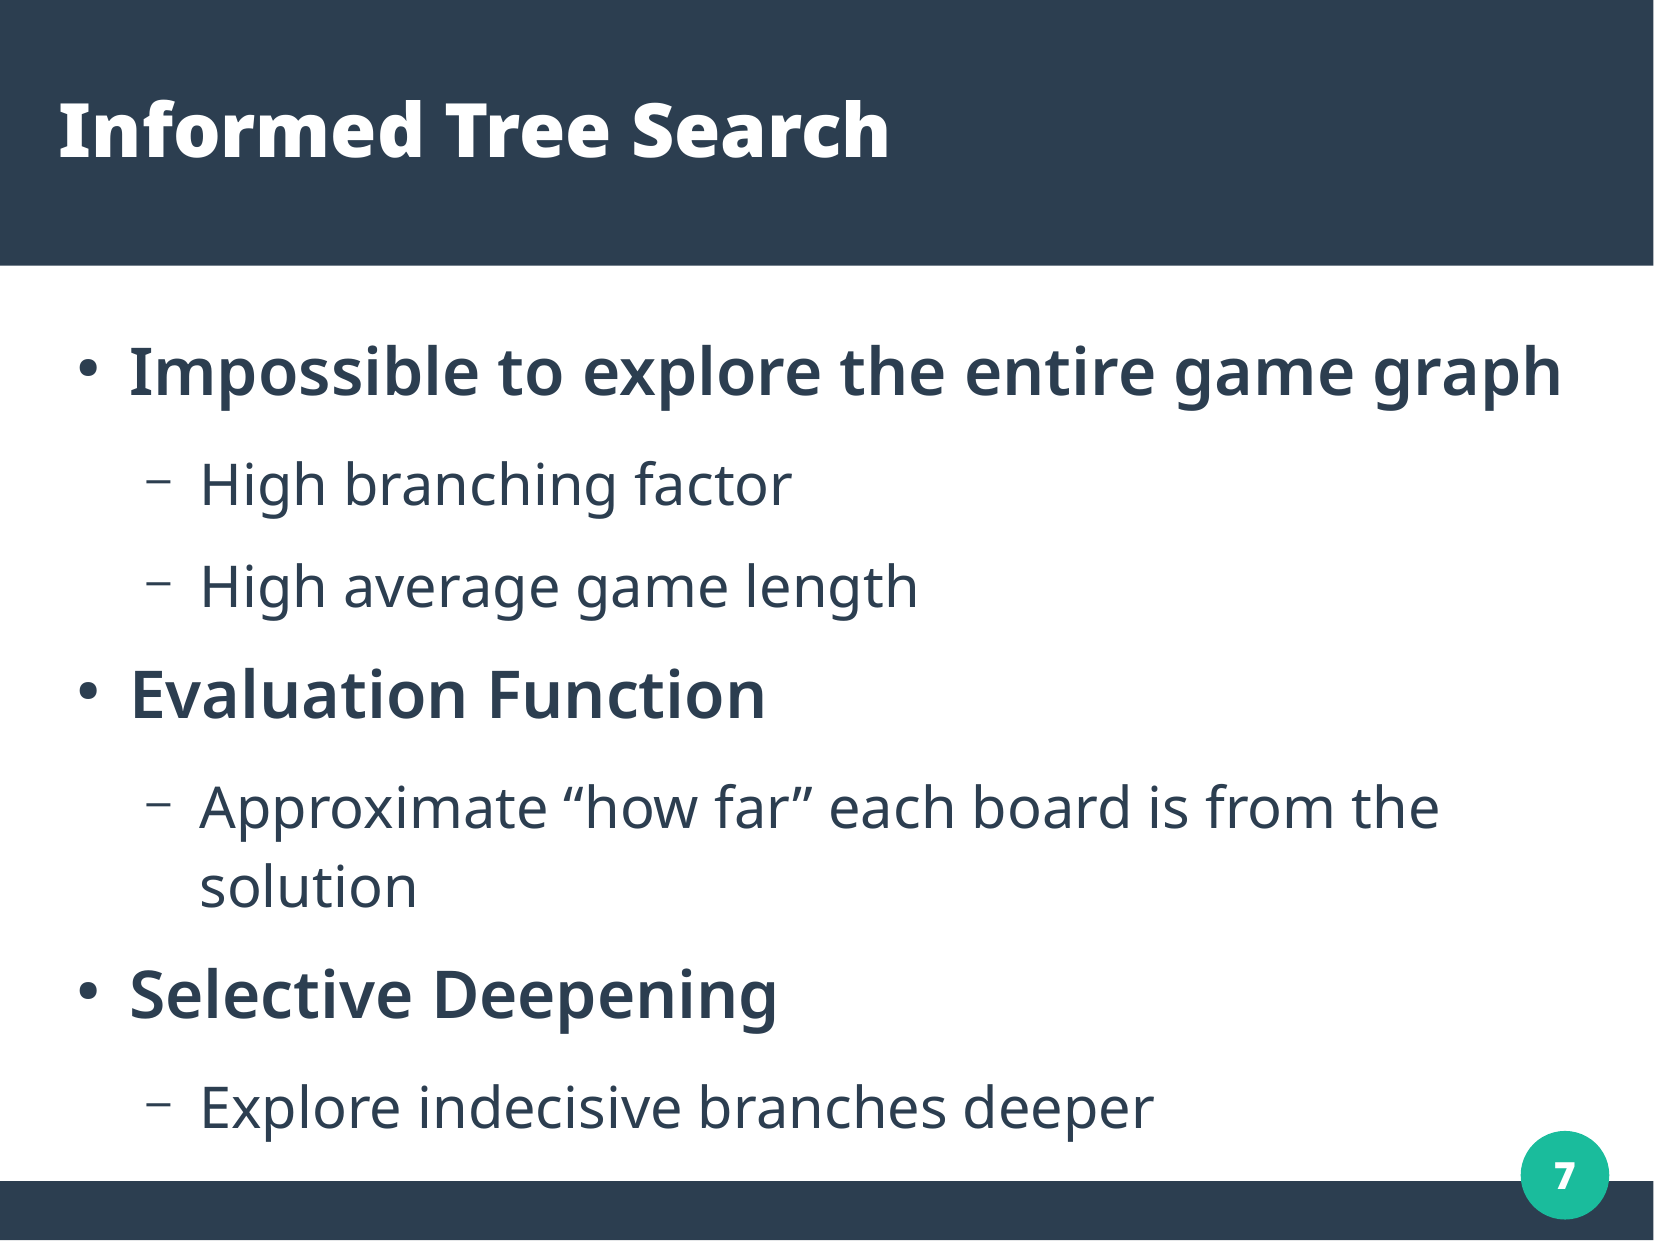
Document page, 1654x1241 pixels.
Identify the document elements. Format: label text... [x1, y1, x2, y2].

list Impossible to explore the entire game graph High branching factor High average game length Evaluation Function Approximate “how far” each board is from the solution Selective Deepening Explore indecisive branches deeper [59, 324, 1595, 1152]
title Informed Tree Search [59, 49, 1595, 207]
